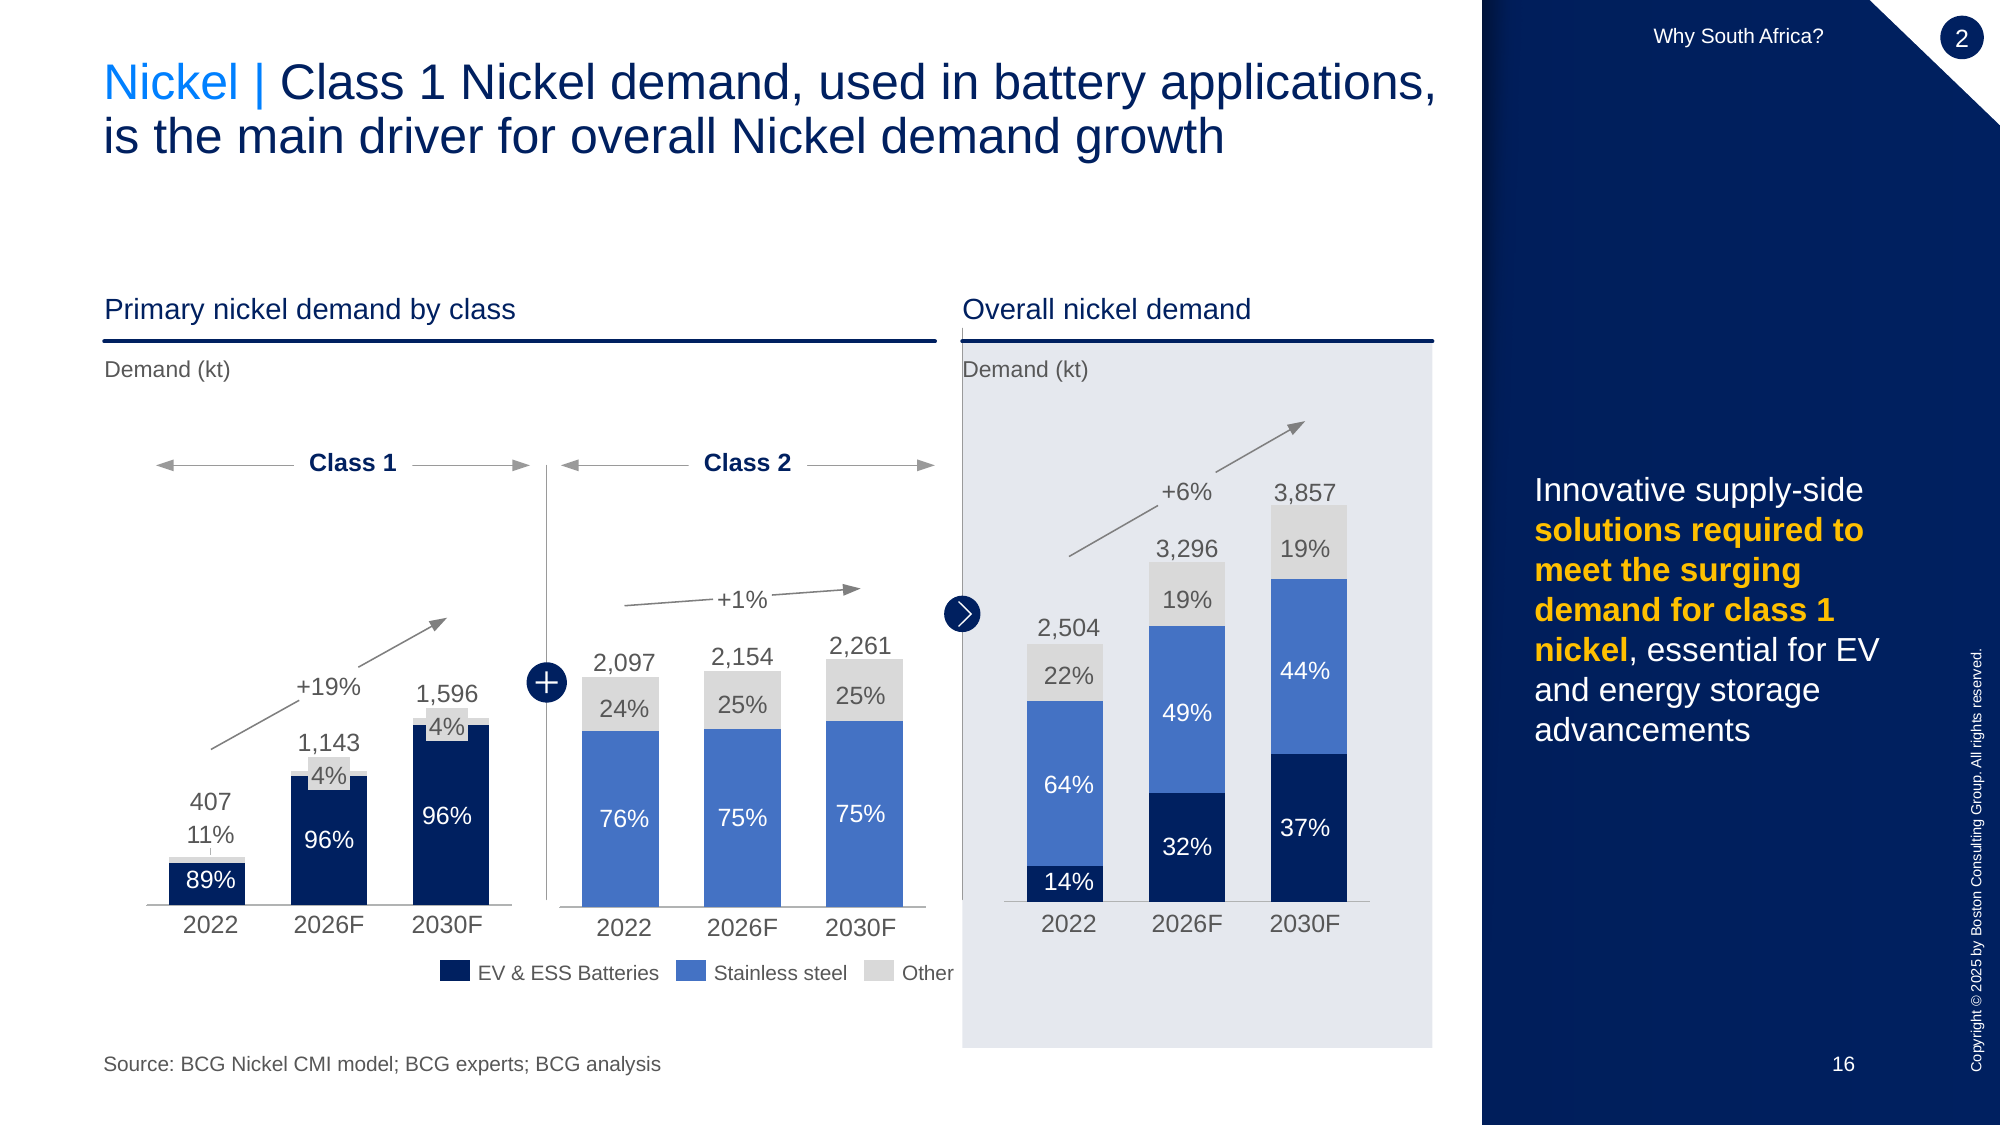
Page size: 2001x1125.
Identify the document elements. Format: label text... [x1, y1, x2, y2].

text_box 22% [1041, 657, 1097, 690]
text_box +19% [283, 660, 375, 708]
text_box 24% [597, 690, 653, 723]
text_box 2026F [706, 909, 779, 942]
text_box 19% [1277, 530, 1333, 563]
text_box 1,143 [295, 724, 364, 757]
text_box Innovative supply-side solutions required to meet the surging demand for class 1 nickel, essential for EV and energy storage advancements [1534, 342, 1917, 874]
text_box Demand (kt) [962, 348, 1433, 392]
text_box 64% [1041, 765, 1097, 798]
text_box Stainless steel [714, 957, 848, 985]
chart [551, 582, 934, 914]
text_box 14% [1041, 863, 1097, 896]
text_box 96% [301, 820, 357, 853]
text_box Why South Africa? [1653, 14, 1892, 56]
text_box [526, 662, 567, 703]
text_box 2022 [1040, 905, 1098, 938]
text_box Other [902, 957, 954, 985]
text_box 2,261 [827, 626, 895, 659]
title Nickel | Class 1 Nickel demand, used in battery applications, is the main driver for overall Nickel demand growth [103, 55, 1445, 165]
text_box +1% [706, 573, 779, 621]
text_box Overall nickel demand [962, 274, 1433, 339]
text_box 2030F [1269, 905, 1342, 938]
text_box 25% [715, 686, 771, 719]
text_box Class 2 [688, 439, 808, 485]
text_box Class 1 [294, 439, 413, 485]
text_box 2026F [293, 906, 366, 939]
text_box 2026F [1151, 905, 1224, 938]
text_box 2022 [182, 906, 240, 939]
text_box 407 [187, 782, 235, 815]
text_box [440, 960, 470, 981]
text_box [864, 960, 894, 981]
text_box [676, 960, 706, 981]
text_box 75% [833, 795, 889, 828]
text_box 11% [184, 815, 238, 848]
text_box 2,097 [590, 643, 659, 676]
chart [996, 496, 1378, 910]
text_box 3,296 [1153, 529, 1222, 562]
text_box [944, 392, 1432, 1048]
text_box +6% [1151, 465, 1223, 513]
text_box 2030F [411, 906, 484, 939]
text_box 44% [1277, 651, 1333, 684]
text_box 4% [426, 708, 468, 741]
text_box 19% [1159, 581, 1215, 614]
text_box Source: BCG Nickel CMI model; BCG experts; BCG analysis [103, 1051, 1445, 1076]
text_box 75% [715, 799, 771, 832]
text_box 76% [597, 800, 653, 833]
text_box 2030F [824, 909, 897, 942]
text_box Demand (kt) [104, 348, 935, 392]
text_box 32% [1159, 827, 1215, 860]
text_box EV & ESS Batteries [478, 957, 660, 985]
text_box 2022 [596, 909, 653, 942]
text_box [1869, 0, 2000, 126]
text_box 2,154 [708, 637, 777, 670]
text_box 1,596 [413, 674, 482, 708]
text_box 49% [1159, 693, 1215, 726]
text_box 2,504 [1035, 608, 1103, 641]
text_box 2 [1940, 15, 1984, 60]
chart [138, 617, 520, 911]
text_box 4% [308, 757, 350, 790]
text_box Primary nickel demand by class [104, 274, 935, 339]
text_box 89% [183, 861, 239, 894]
text_box 37% [1277, 808, 1333, 841]
text_box 25% [833, 676, 889, 709]
text_box 96% [419, 796, 475, 829]
text_box 3,857 [1271, 473, 1340, 506]
